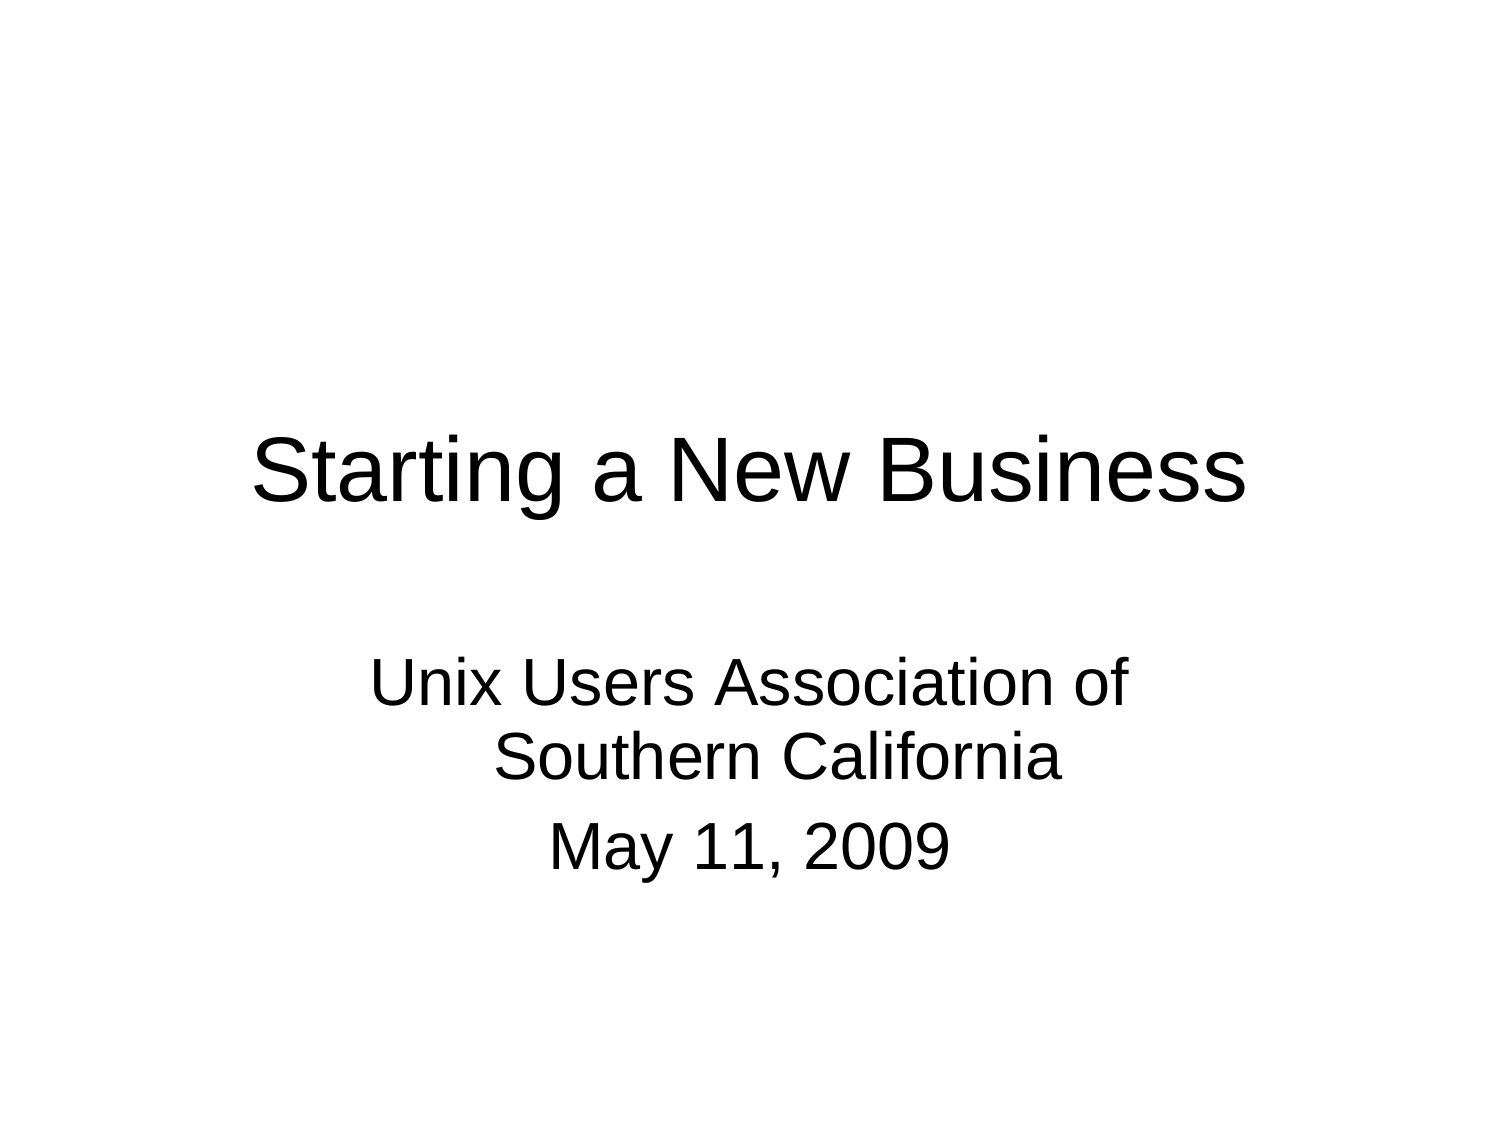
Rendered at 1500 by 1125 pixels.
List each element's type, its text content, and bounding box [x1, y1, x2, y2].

title Starting a New Business [112, 349, 1388, 591]
subtitle Unix Users Association of Southern California May 11, 2009 [225, 637, 1276, 926]
